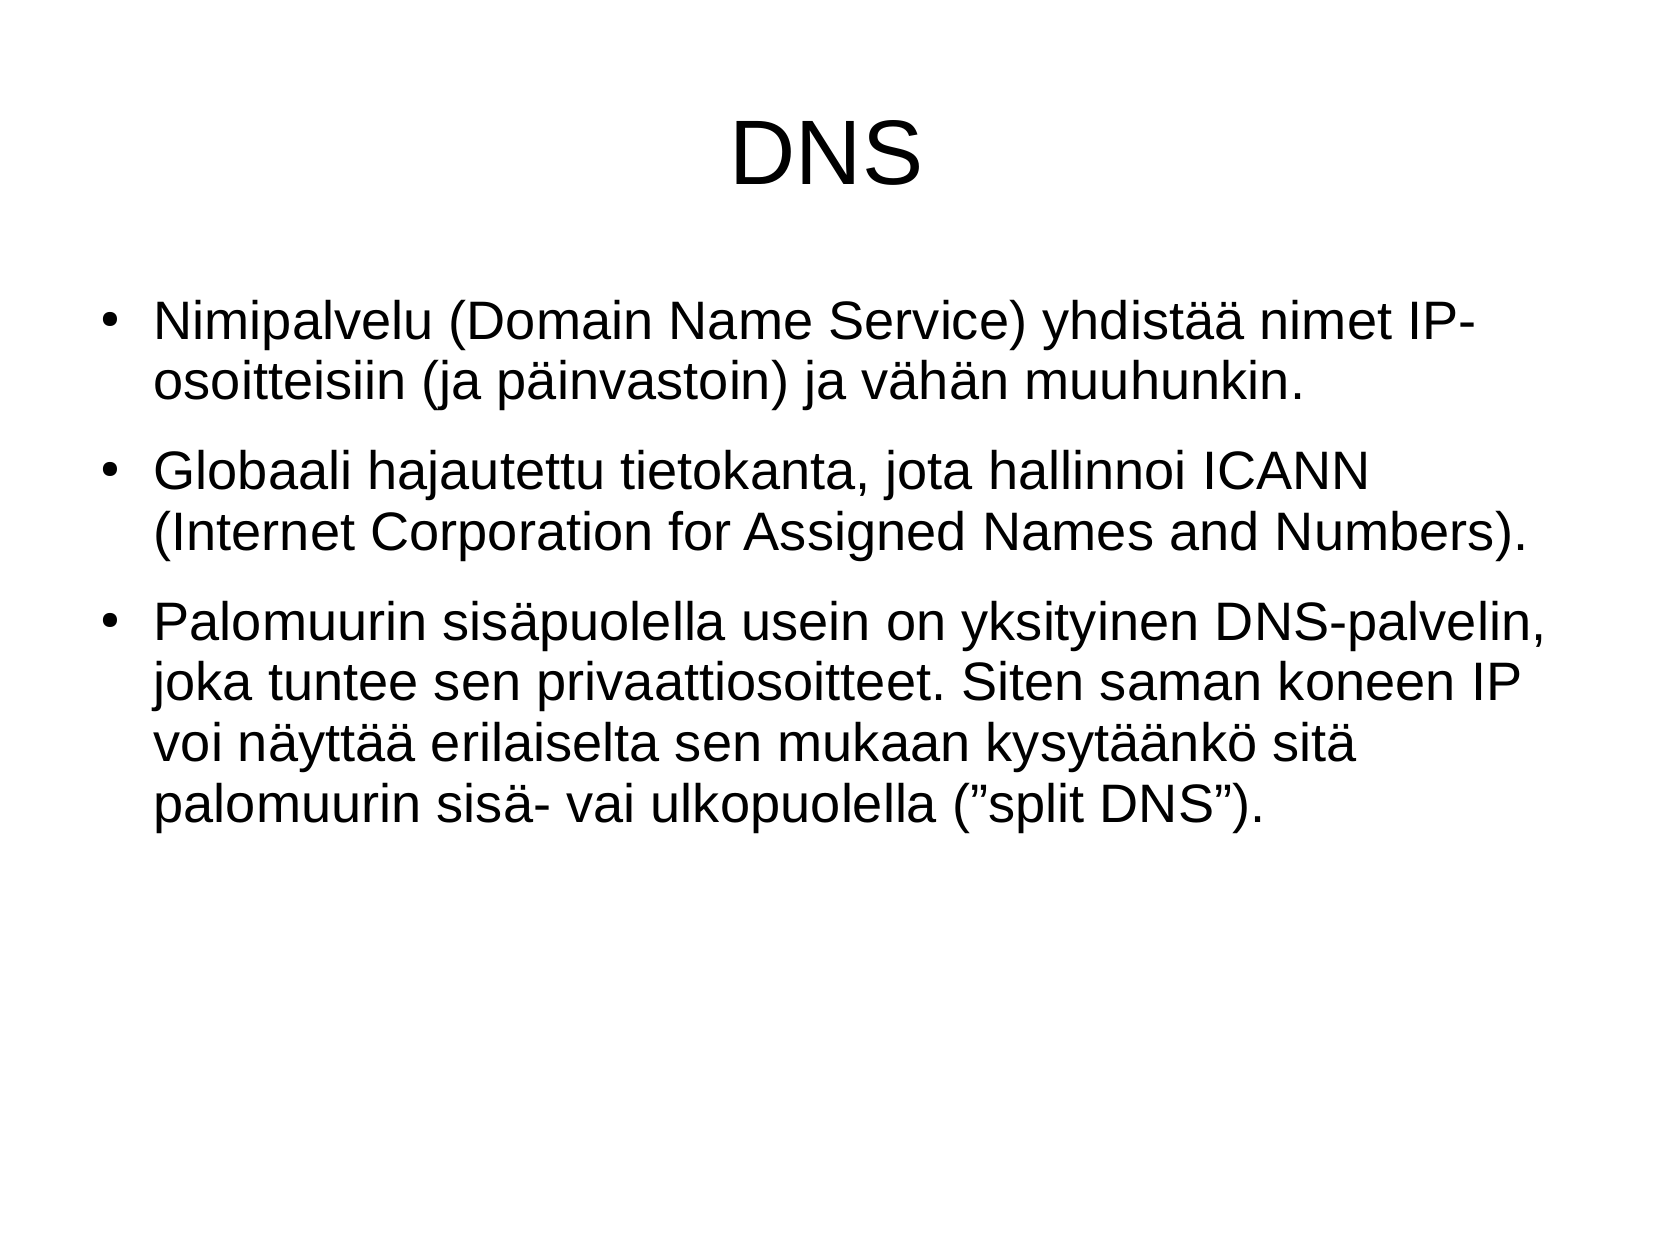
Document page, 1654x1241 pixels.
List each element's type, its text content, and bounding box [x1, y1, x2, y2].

title DNS [82, 49, 1571, 257]
list Nimipalvelu (Domain Name Service) yhdistää nimet IP-osoitteisiin (ja päinvastoin) ja vähän muuhunkin. Globaali hajautettu tietokanta, jota hallinnoi ICANN (Internet Corporation for Assigned Names and Numbers). Palomuurin sisäpuolella usein on yksityinen DNS-palvelin, joka tuntee sen privaattiosoitteet. Siten saman koneen IP voi näyttää erilaiselta sen mukaan kysytäänkö sitä palomuurin sisä- vai ulkopuolella (”split DNS”). [82, 290, 1571, 1010]
